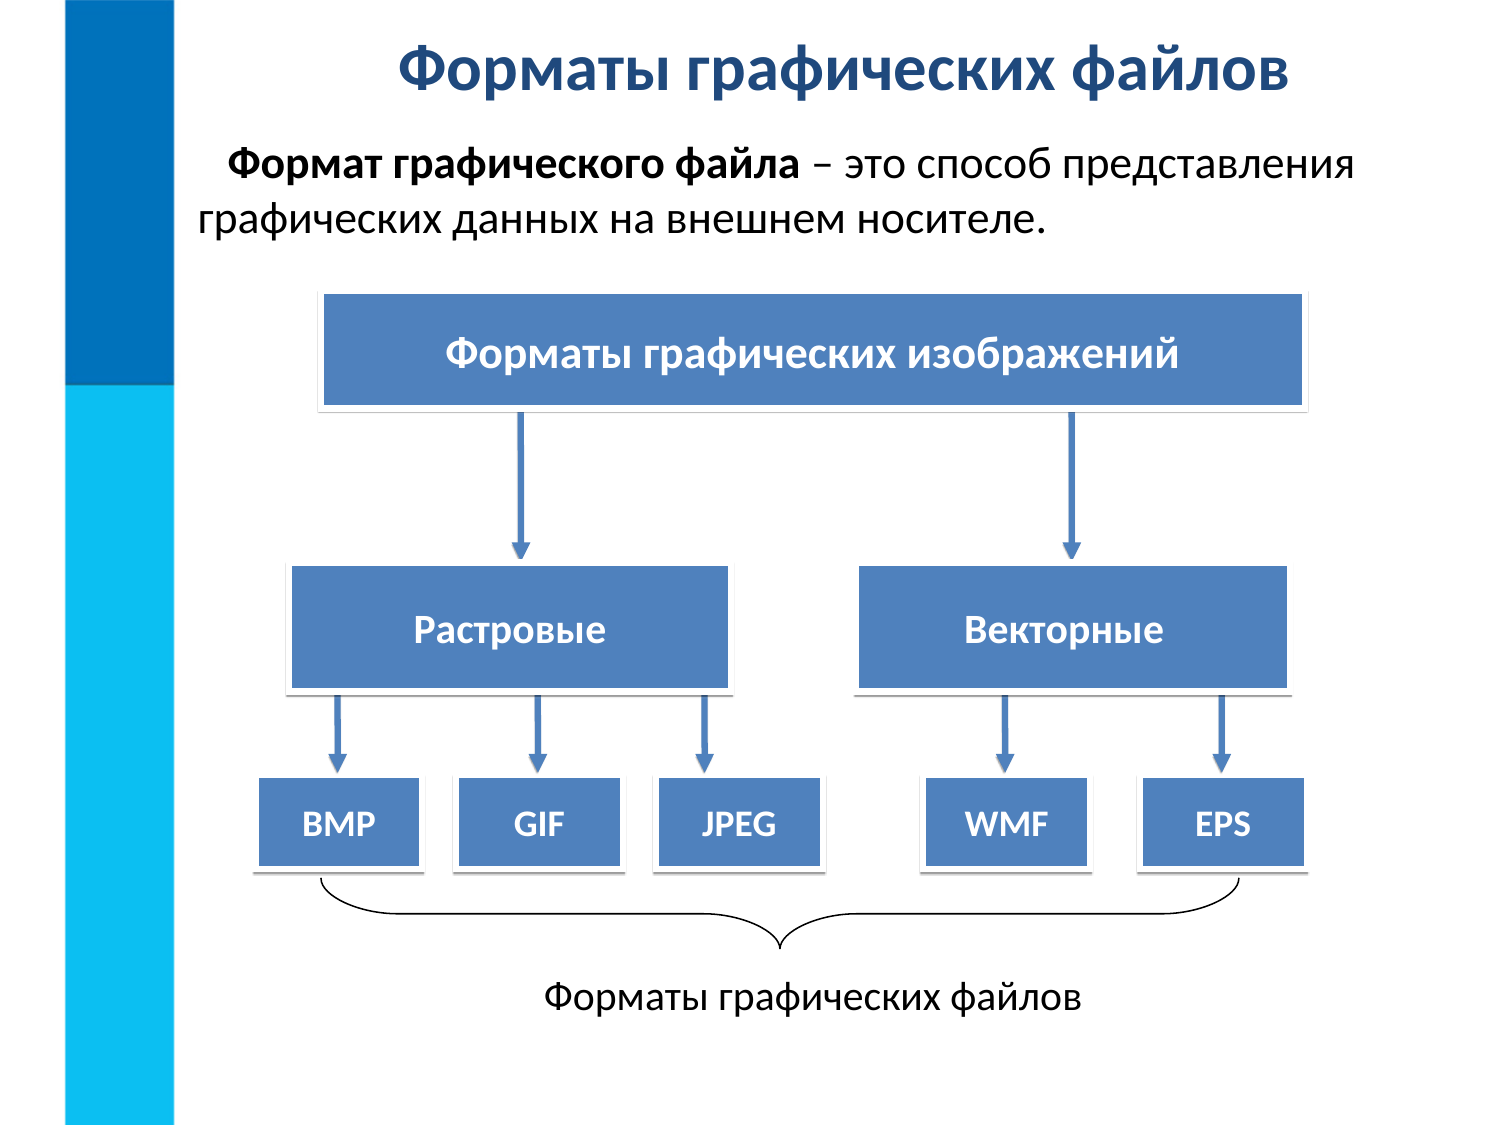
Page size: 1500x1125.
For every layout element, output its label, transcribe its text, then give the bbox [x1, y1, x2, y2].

text_box Форматы графических файлов [159, 0, 1500, 142]
text_box Растровые [289, 562, 731, 692]
text_box GIF [455, 774, 623, 869]
text_box BMP [255, 774, 423, 869]
picture [0, 0, 1500, 1125]
text_box WMF [923, 774, 1091, 869]
text_box Векторные [856, 562, 1291, 692]
text_box EPS [1139, 774, 1307, 869]
text_box Форматы графических файлов [337, 971, 1289, 1027]
text_box JPEG [655, 774, 824, 869]
text_box Форматы графических изображений [320, 290, 1306, 409]
text_box Формат графического файла – это способ представления графических данных на внешнем носителе. [183, 125, 1500, 251]
